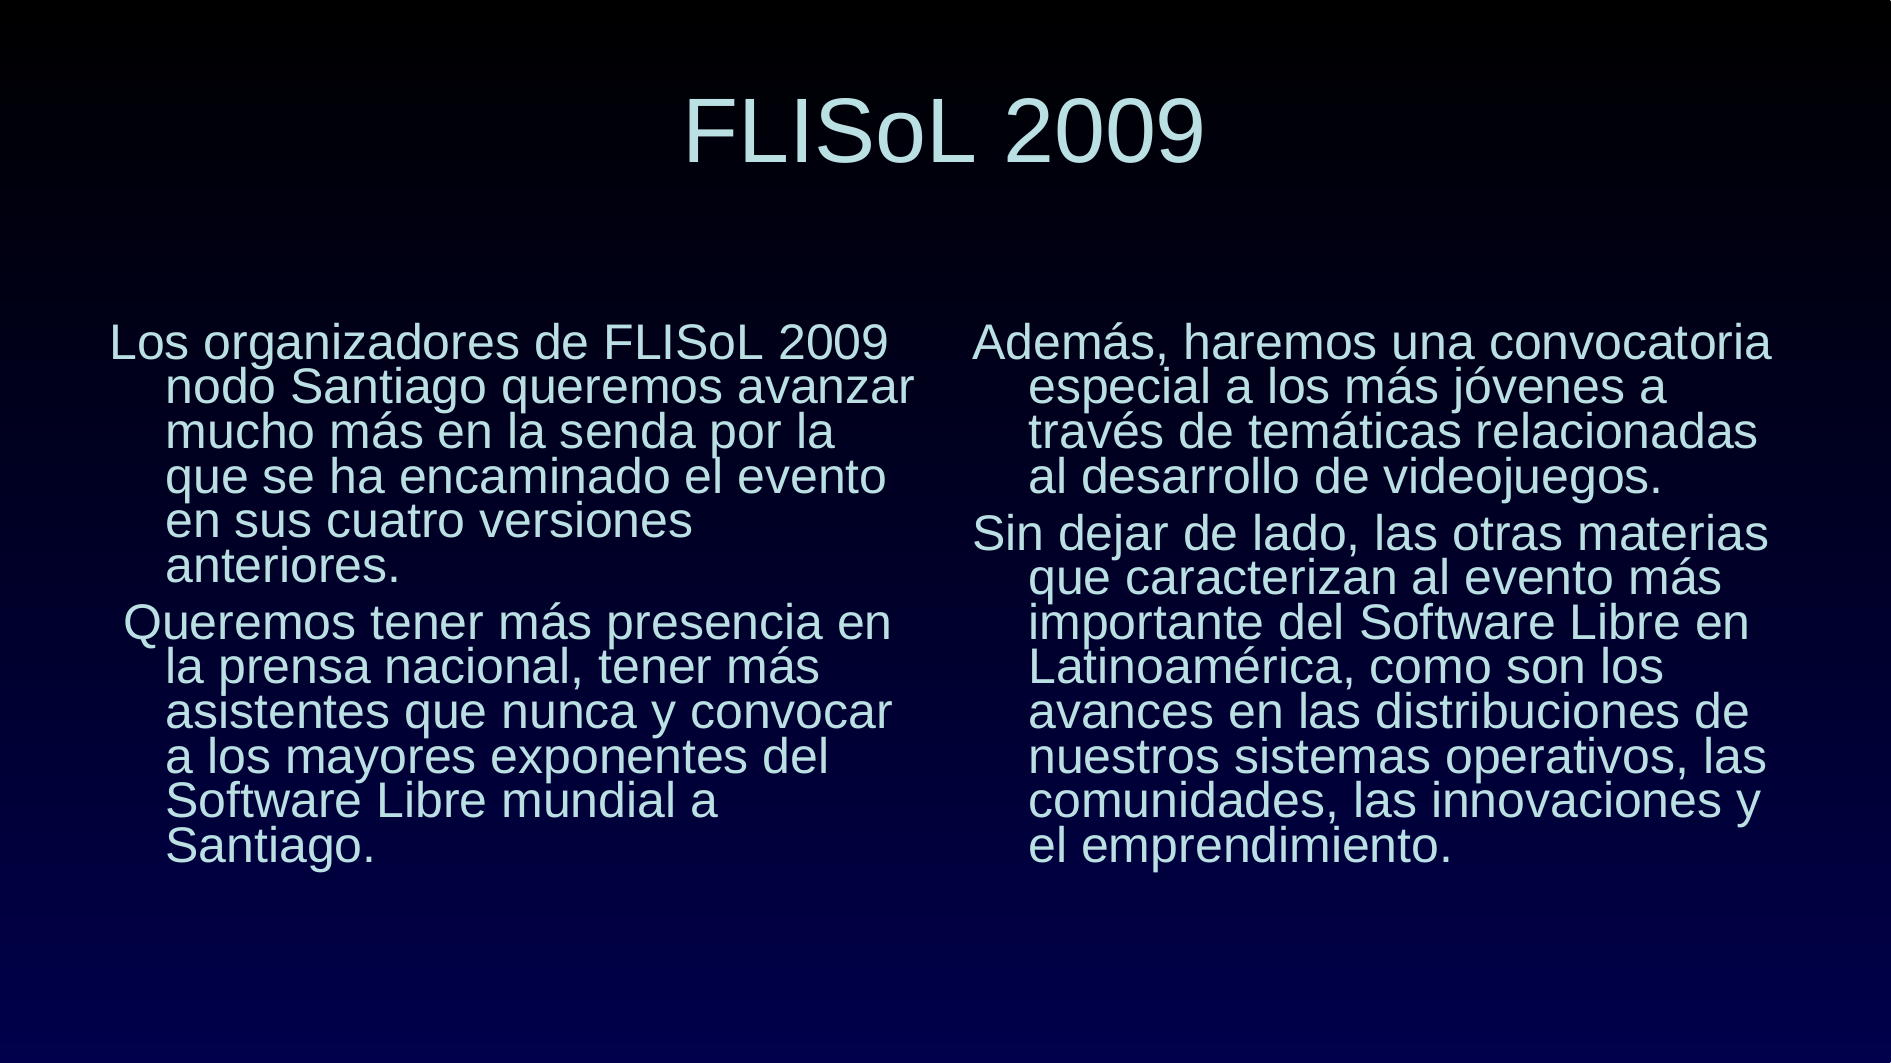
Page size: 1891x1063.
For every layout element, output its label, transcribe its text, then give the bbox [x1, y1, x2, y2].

list Además, haremos una convocatoria especial a los más jóvenes a través de temáticas relacionadas al desarrollo de videojuegos. Sin dejar de lado, las otras materias que caracterizan al evento más importante del Software Libre en Latinoamérica, como son los avances en las distribuciones de nuestros sistemas operativos, las comunidades, las innovaciones y el emprendimiento. [957, 247, 1796, 950]
list Los organizadores de FLISoL 2009 nodo Santiago queremos avanzar mucho más en la senda por la que se ha encaminado el evento en sus cuatro versiones anteriores. Queremos tener más presencia en la prensa nacional, tener más asistentes que nunca y convocar a los mayores exponentes del Software Libre mundial a Santiago. [94, 247, 933, 950]
title FLISoL 2009 [94, 42, 1796, 220]
